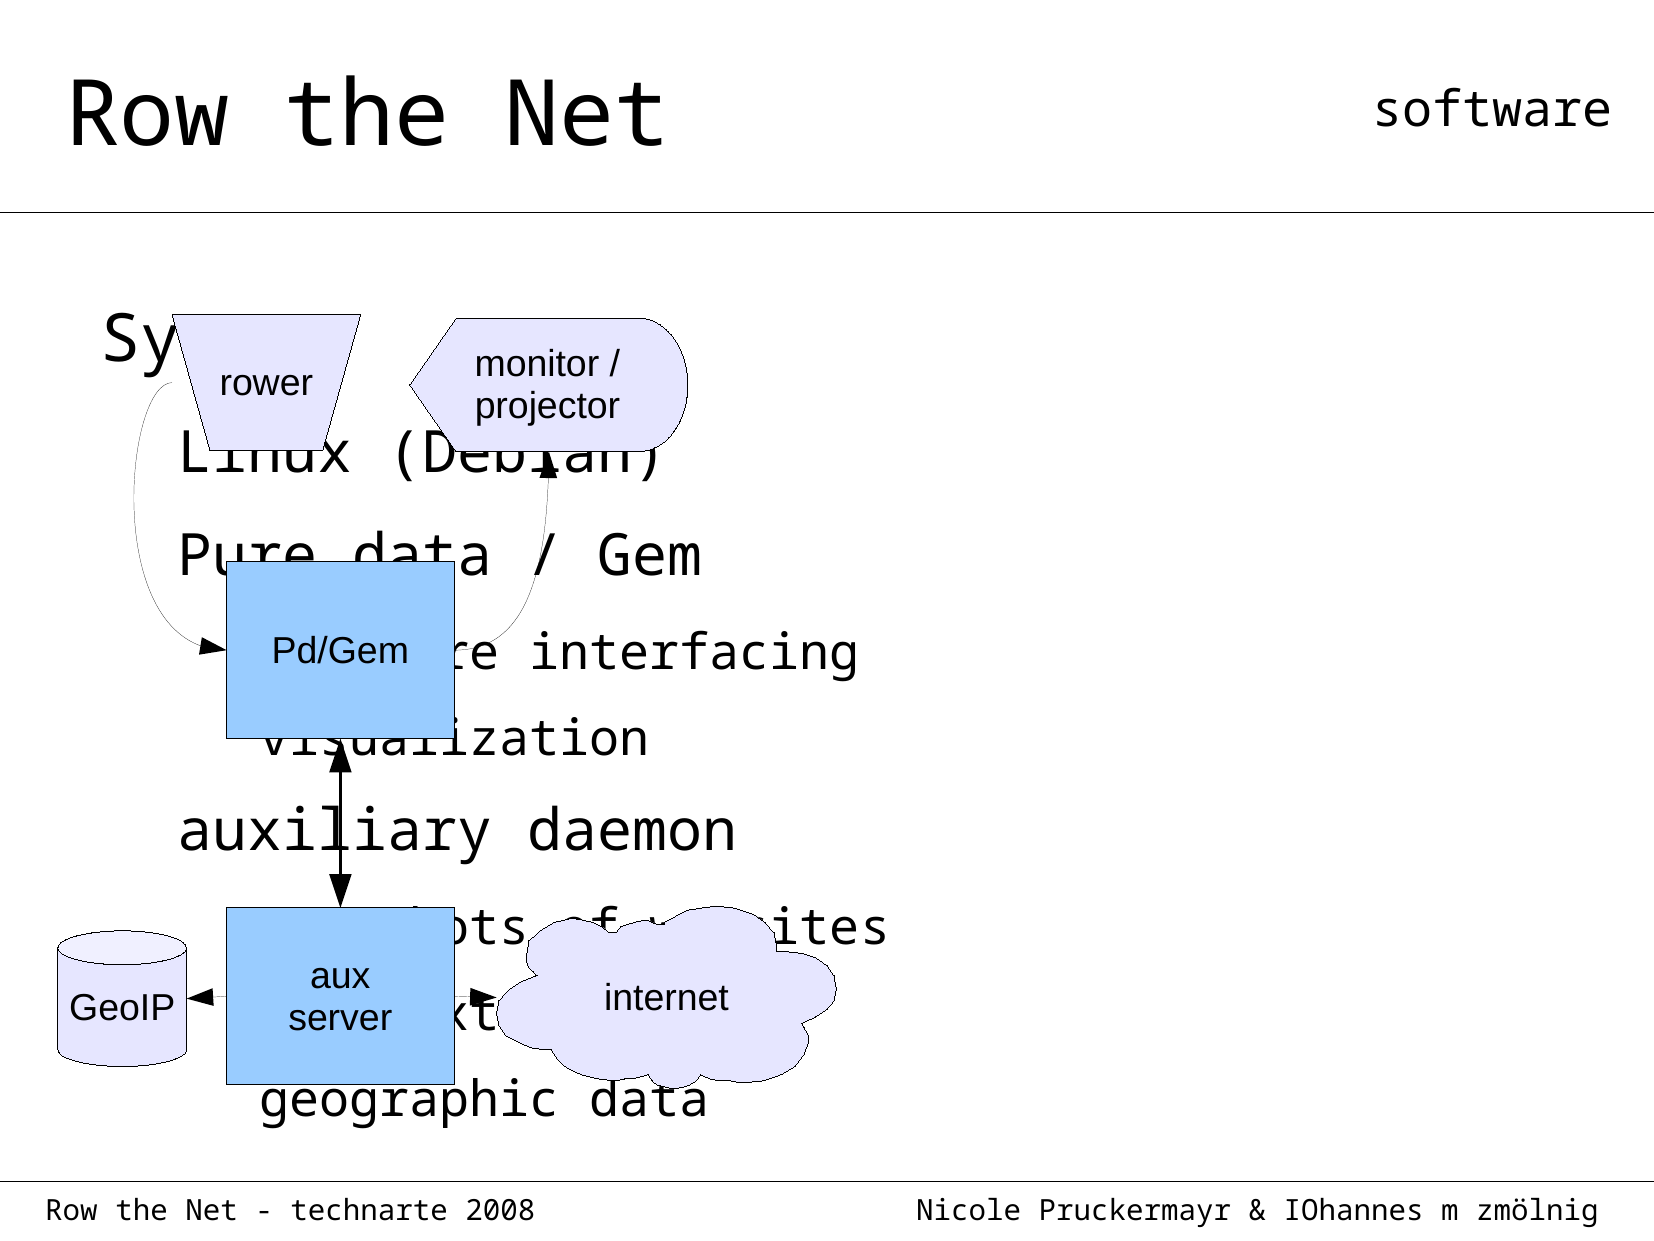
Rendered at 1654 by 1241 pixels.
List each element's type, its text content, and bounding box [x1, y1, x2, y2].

text_box GeoIP [57, 949, 187, 1067]
text_box Pd/Gem [226, 561, 455, 739]
title software [750, 73, 1613, 142]
text_box aux server [226, 907, 455, 1085]
text_box rower [172, 314, 361, 451]
text_box monitor / projector [409, 318, 688, 452]
text_box internet [496, 906, 837, 1089]
list System Linux (Debian) Pure data / Gem hardware interfacing visualization auxiliary daemon snapshots of websites link extraction geographic data [845, 290, 1572, 1148]
